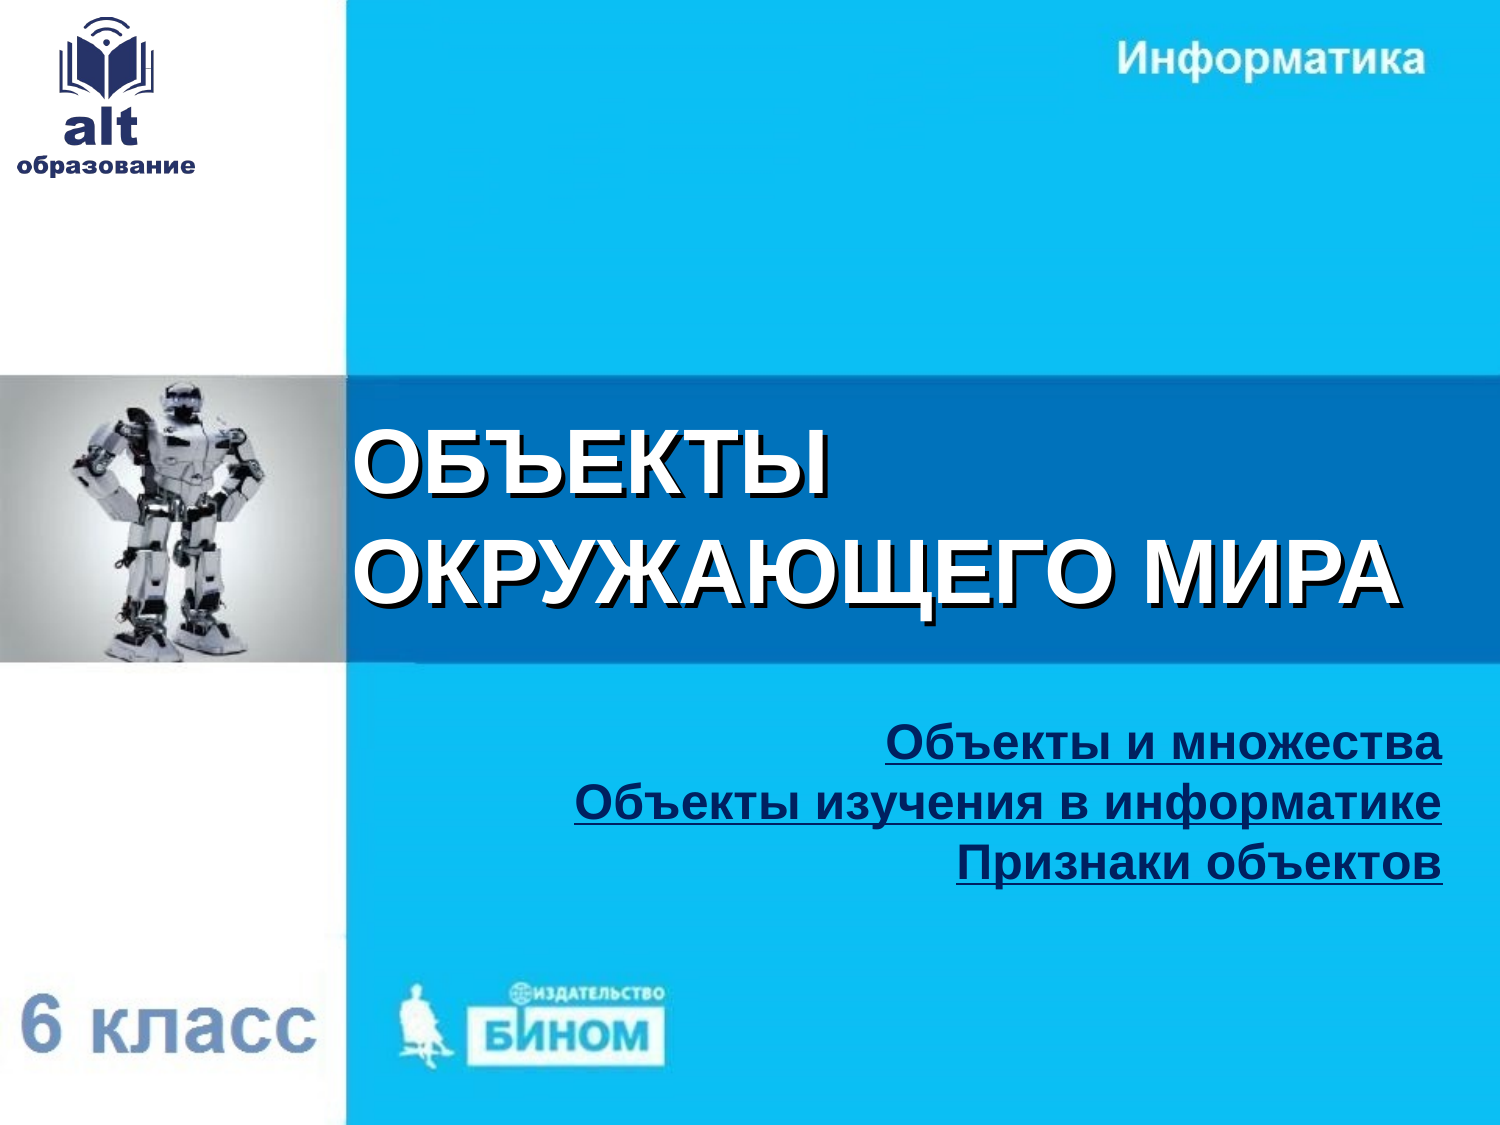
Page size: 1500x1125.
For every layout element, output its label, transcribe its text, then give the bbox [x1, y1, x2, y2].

title ОБЪЕКТЫ ОКРУЖАЮЩЕГО МИРА [336, 391, 1500, 633]
picture [0, 0, 1500, 1125]
picture [1115, 37, 1428, 86]
picture [393, 977, 671, 1073]
text_box Объекты и множества Объекты изучения в информатике Признаки объектов [507, 702, 1458, 898]
